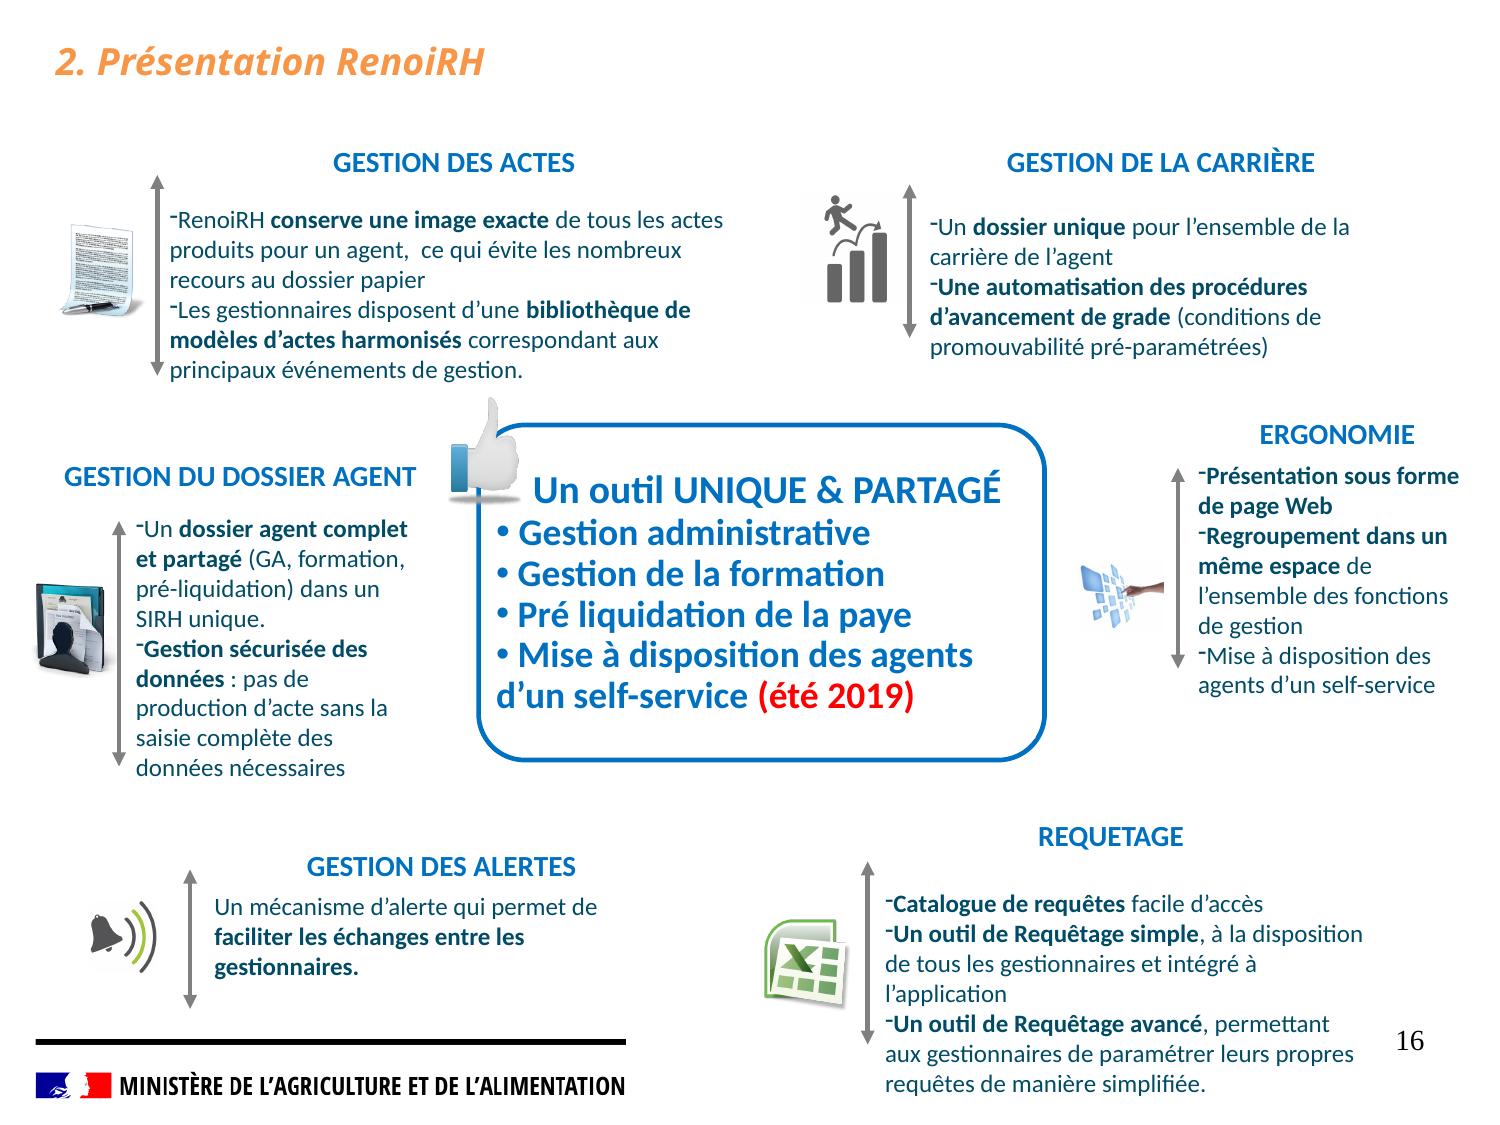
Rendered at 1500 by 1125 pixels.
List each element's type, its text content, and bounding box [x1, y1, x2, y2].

picture [800, 189, 907, 307]
picture [56, 222, 146, 319]
text_box [38, 925, 462, 1039]
text_box GESTION DES ACTES [151, 139, 757, 175]
picture [757, 908, 853, 1013]
text_box Présentation sous forme de page Web Regroupement dans un même espace de l’ensemble des fonctions de gestion Mise à disposition des agents d’un self-service [1183, 452, 1494, 692]
text_box GESTION DE LA CARRIÈRE [922, 139, 1400, 172]
text_box REQUETAGE [872, 814, 1350, 847]
text_box [478, 424, 1045, 761]
picture [29, 580, 119, 678]
picture [447, 385, 522, 506]
text_box RenoiRH conserve une image exacte de tous les actes produits pour un agent, ce qui évite les nombreux recours au dossier papier Les gestionnaires disposent d’une bibliothèque de modèles d’actes harmonisés correspondant aux principaux événements de gestion. [158, 175, 757, 369]
text_box GESTION DU DOSSIER AGENT [41, 453, 441, 503]
text_box GESTION DES ALERTES [203, 843, 680, 876]
text_box ERGONOMIE [1192, 412, 1482, 452]
text_box Un dossier agent complet et partagé (GA, formation, pré-liquidation) dans un SIRH unique. Gestion sécurisée des données : pas de production d’acte sans la saisie complète des données nécessaires [129, 504, 435, 760]
picture [1079, 559, 1164, 633]
picture [90, 901, 157, 973]
text_box Un dossier unique pour l’ensemble de la carrière de l’agent Une automatisation des procédures d’avancement de grade (conditions de promouvabilité pré-paramétrées) [917, 113, 1430, 364]
text_box 2. Présentation RenoiRH [41, 30, 1447, 137]
text_box Un outil UNIQUE & PARTAGÉ Gestion administrative Gestion de la formation Pré liquidation de la paye Mise à disposition des agents d’un self-service (été 2019) [490, 446, 1036, 739]
picture [35, 1039, 626, 1099]
text_box Un mécanisme d’alerte qui permet de faciliter les échanges entre les gestionnaires. [199, 882, 679, 981]
text_box Catalogue de requêtes facile d’accès Un outil de Requêtage simple, à la disposition de tous les gestionnaires et intégré à l’application Un outil de Requêtage avancé, permettant aux gestionnaires de paramétrer leurs propres requêtes de manière simplifiée. [870, 790, 1382, 1056]
